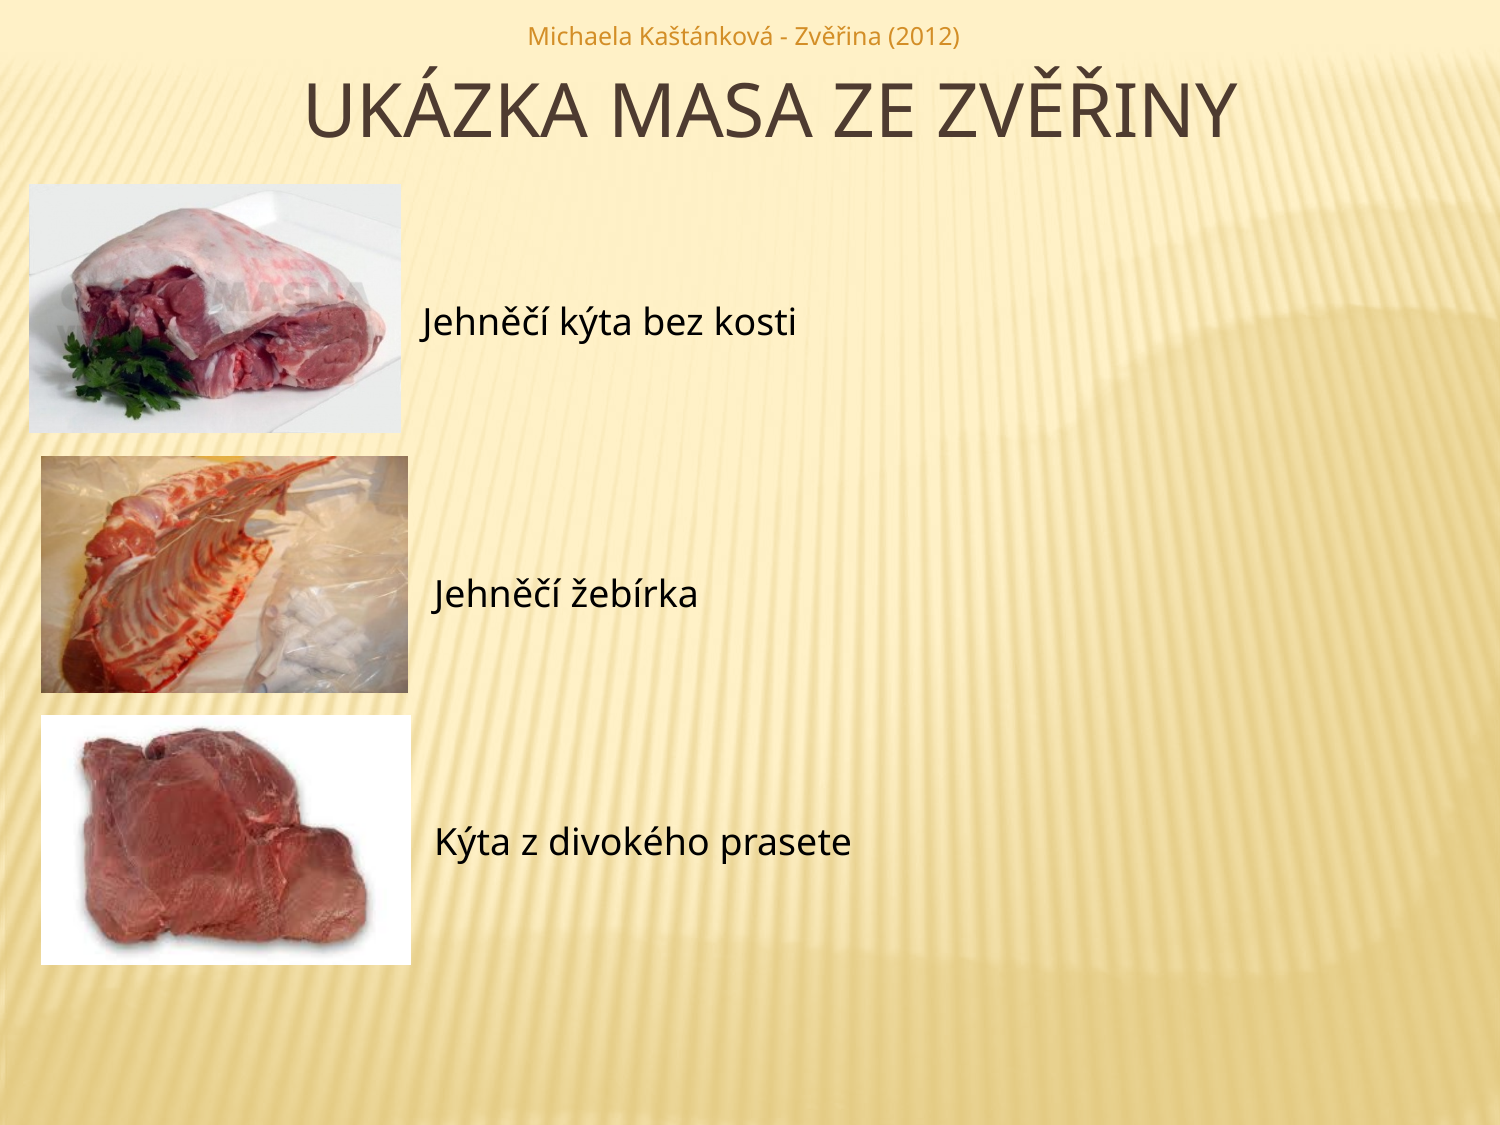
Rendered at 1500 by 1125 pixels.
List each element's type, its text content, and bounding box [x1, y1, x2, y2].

picture [41, 716, 411, 965]
picture [41, 456, 408, 693]
text_box Kýta z divokého prasete [419, 810, 1046, 872]
subtitle [0, 149, 1377, 870]
text_box Michaela Kaštánková - Zvěřina (2012) [512, 12, 1459, 60]
picture [29, 184, 401, 433]
text_box Jehněčí kýta bez kosti [407, 290, 833, 352]
title Ukázka masa ze zvěřiny [76, 54, 1465, 185]
text_box Jehněčí žebírka [419, 562, 762, 624]
